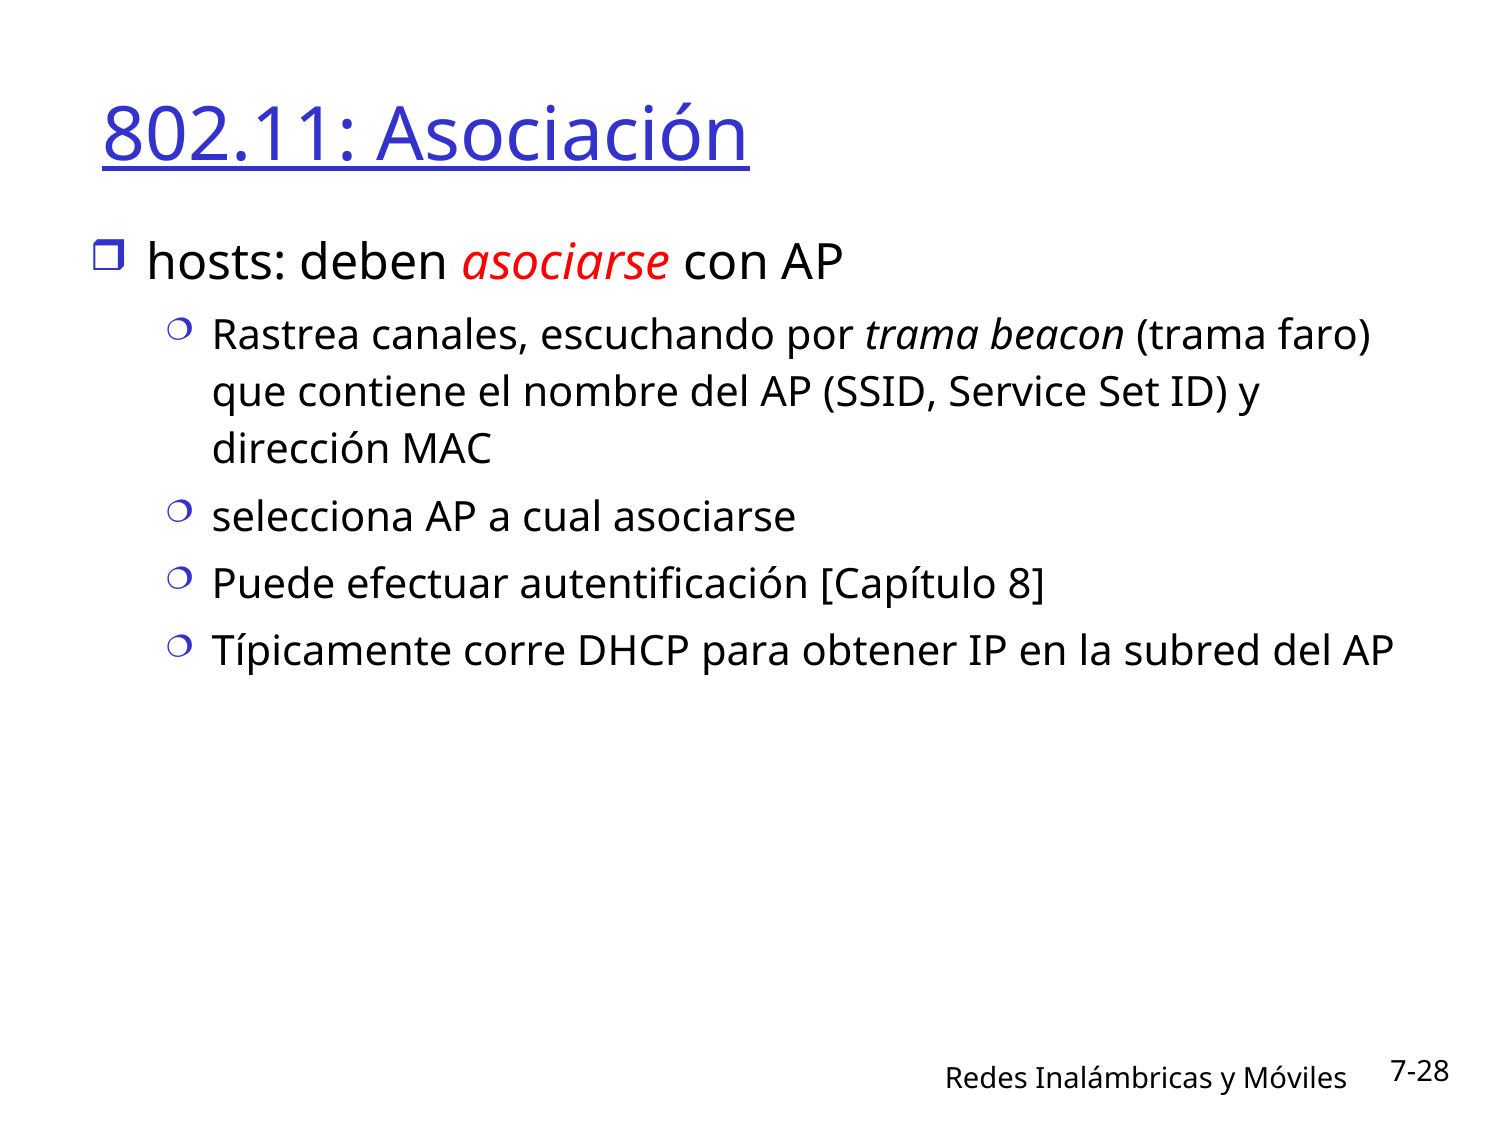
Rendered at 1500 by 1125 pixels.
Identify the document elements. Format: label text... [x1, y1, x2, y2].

title 802.11: Asociación [87, 37, 1363, 218]
list hosts: deben asociarse con AP Rastrea canales, escuchando por trama beacon (trama faro) que contiene el nombre del AP (SSID, Service Set ID) y dirección MAC selecciona AP a cual asociarse Puede efectuar autentificación [Capítulo 8] Típicamente corre DHCP para obtener IP en la subred del AP [75, 218, 1426, 982]
